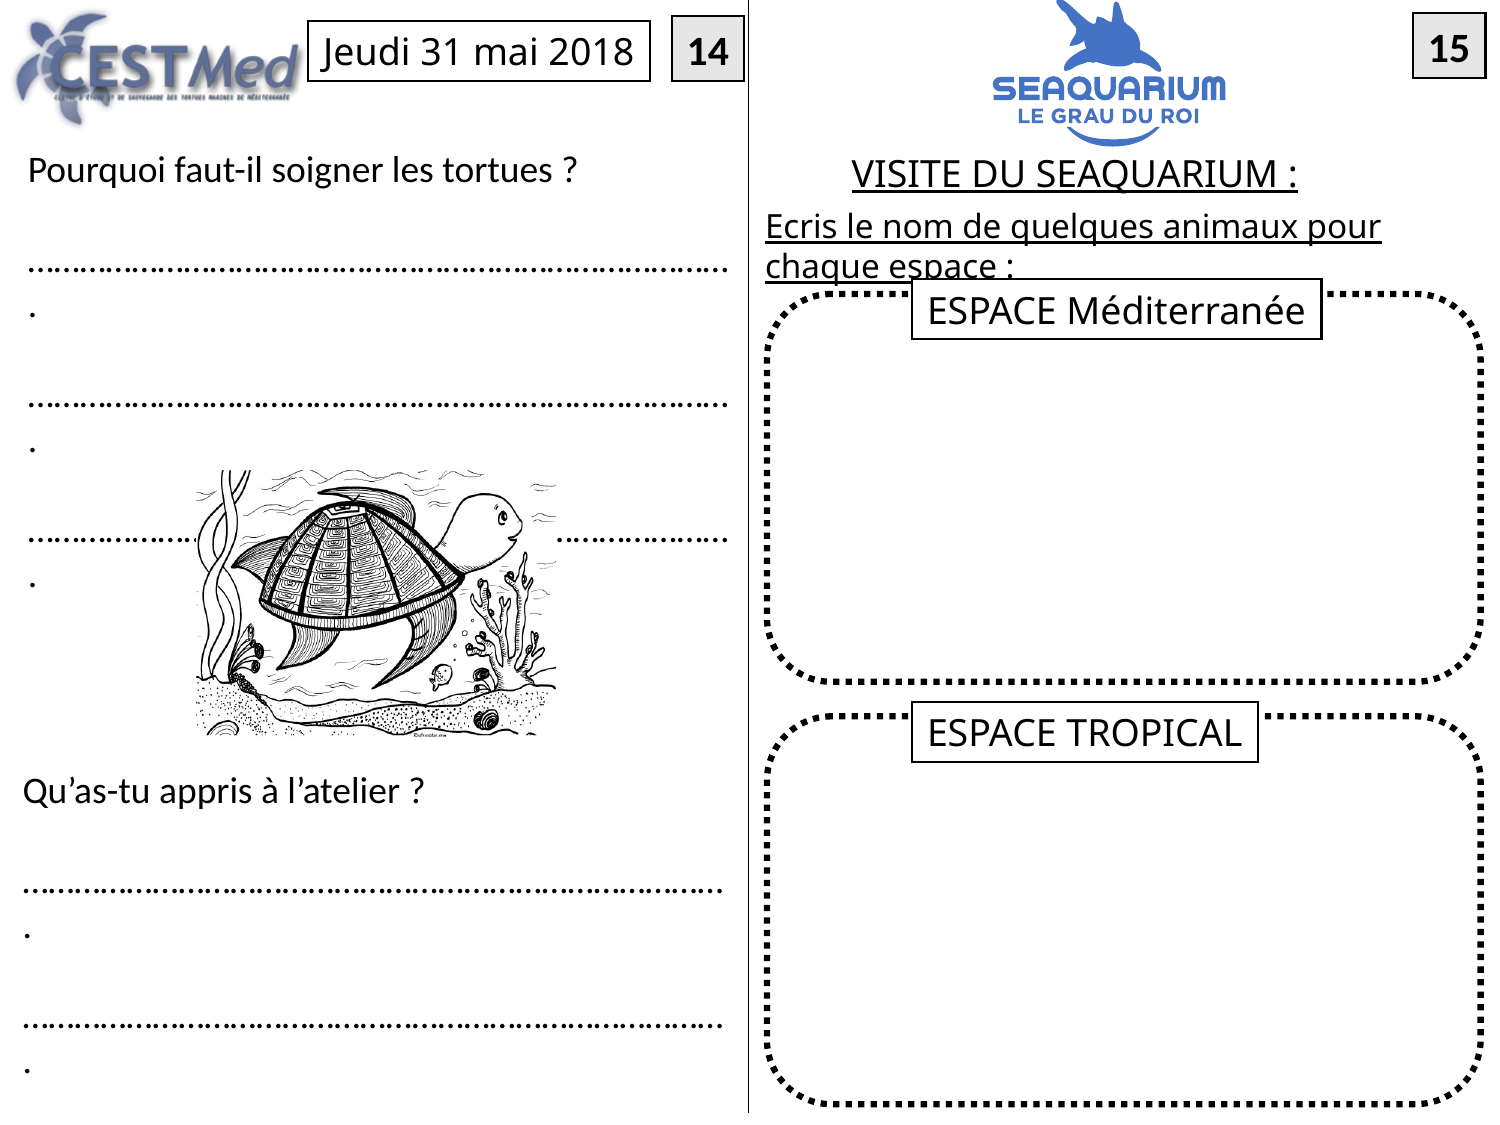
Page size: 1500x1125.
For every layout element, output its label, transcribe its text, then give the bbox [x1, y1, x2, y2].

text_box 14 [672, 16, 744, 81]
text_box ESPACE Méditerranée [912, 279, 1321, 339]
text_box ESPACE TROPICAL [912, 702, 1258, 762]
text_box Jeudi 31 mai 2018 [312, 21, 650, 81]
text_box Ecris le nom de quelques animaux pour chaque espace : [750, 198, 1500, 293]
text_box 15 [1413, 13, 1486, 78]
text_box [766, 293, 1481, 682]
picture [196, 470, 556, 741]
text_box Qu’as-tu appris à l’atelier ? ………………………………………………………………………. ………………………………………………………………………. ………………………………………………………………………. [7, 758, 745, 1125]
picture [992, 0, 1226, 142]
text_box VISITE DU SEAQUARIUM : [837, 142, 1313, 198]
picture [3, 7, 312, 131]
text_box Pourquoi faut-il soigner les tortues ? ………………………………………………………………………. ………………………………………………………………………. ………………………………………………………………………. [13, 138, 750, 603]
text_box [766, 716, 1481, 1105]
